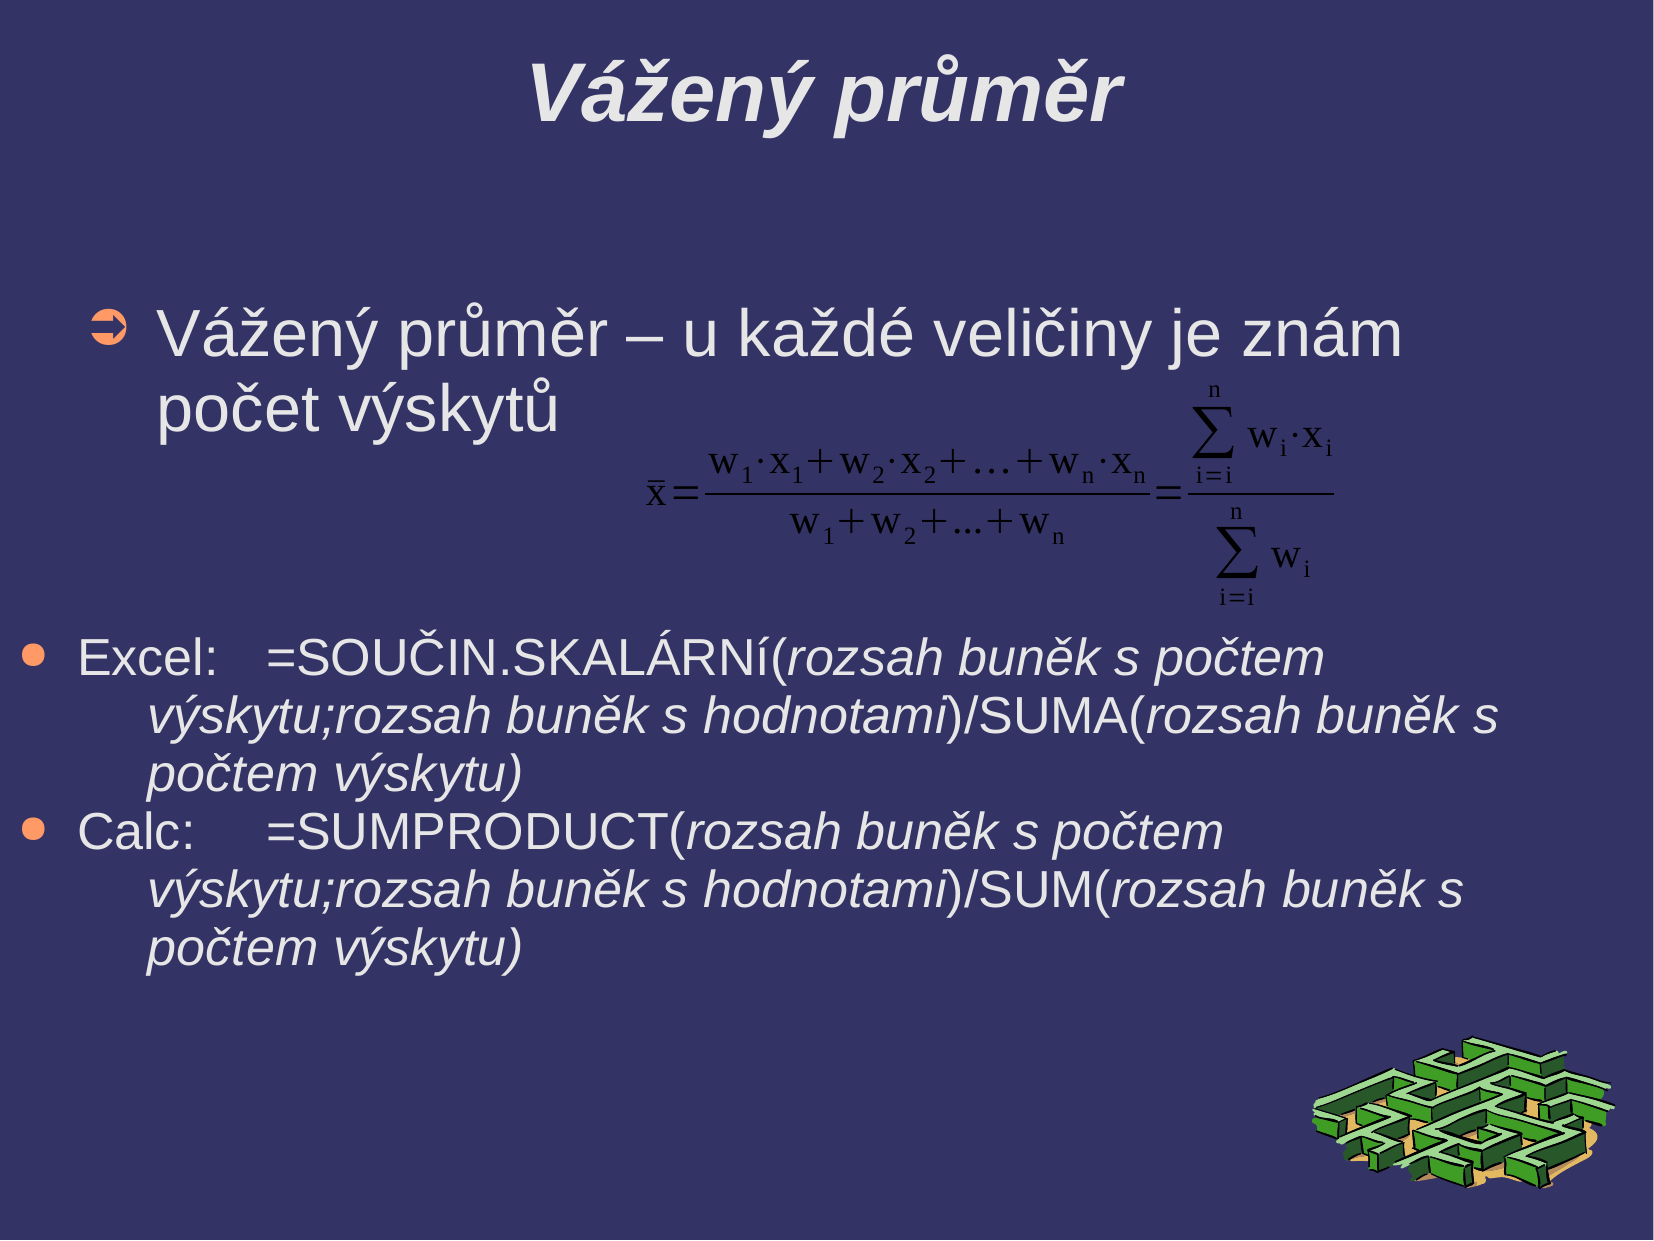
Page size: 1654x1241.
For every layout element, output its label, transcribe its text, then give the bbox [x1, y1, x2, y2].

chart [638, 375, 1343, 611]
title Vážený průměr [118, 0, 1531, 187]
list Vážený průměr – u každé veličiny je znám počet výskytů [74, 296, 1465, 446]
list Excel: =SOUČIN.SKALÁRNí(rozsah buněk s počtem výskytu;rozsah buněk s hodnotami)/SUMA(rozsah buněk s počtem výskytu) Calc: =SUMPRODUCT(rozsah buněk s počtem výskytu;rozsah buněk s hodnotami)/SUM(rozsah buněk s počtem výskytu) [17, 628, 1524, 974]
